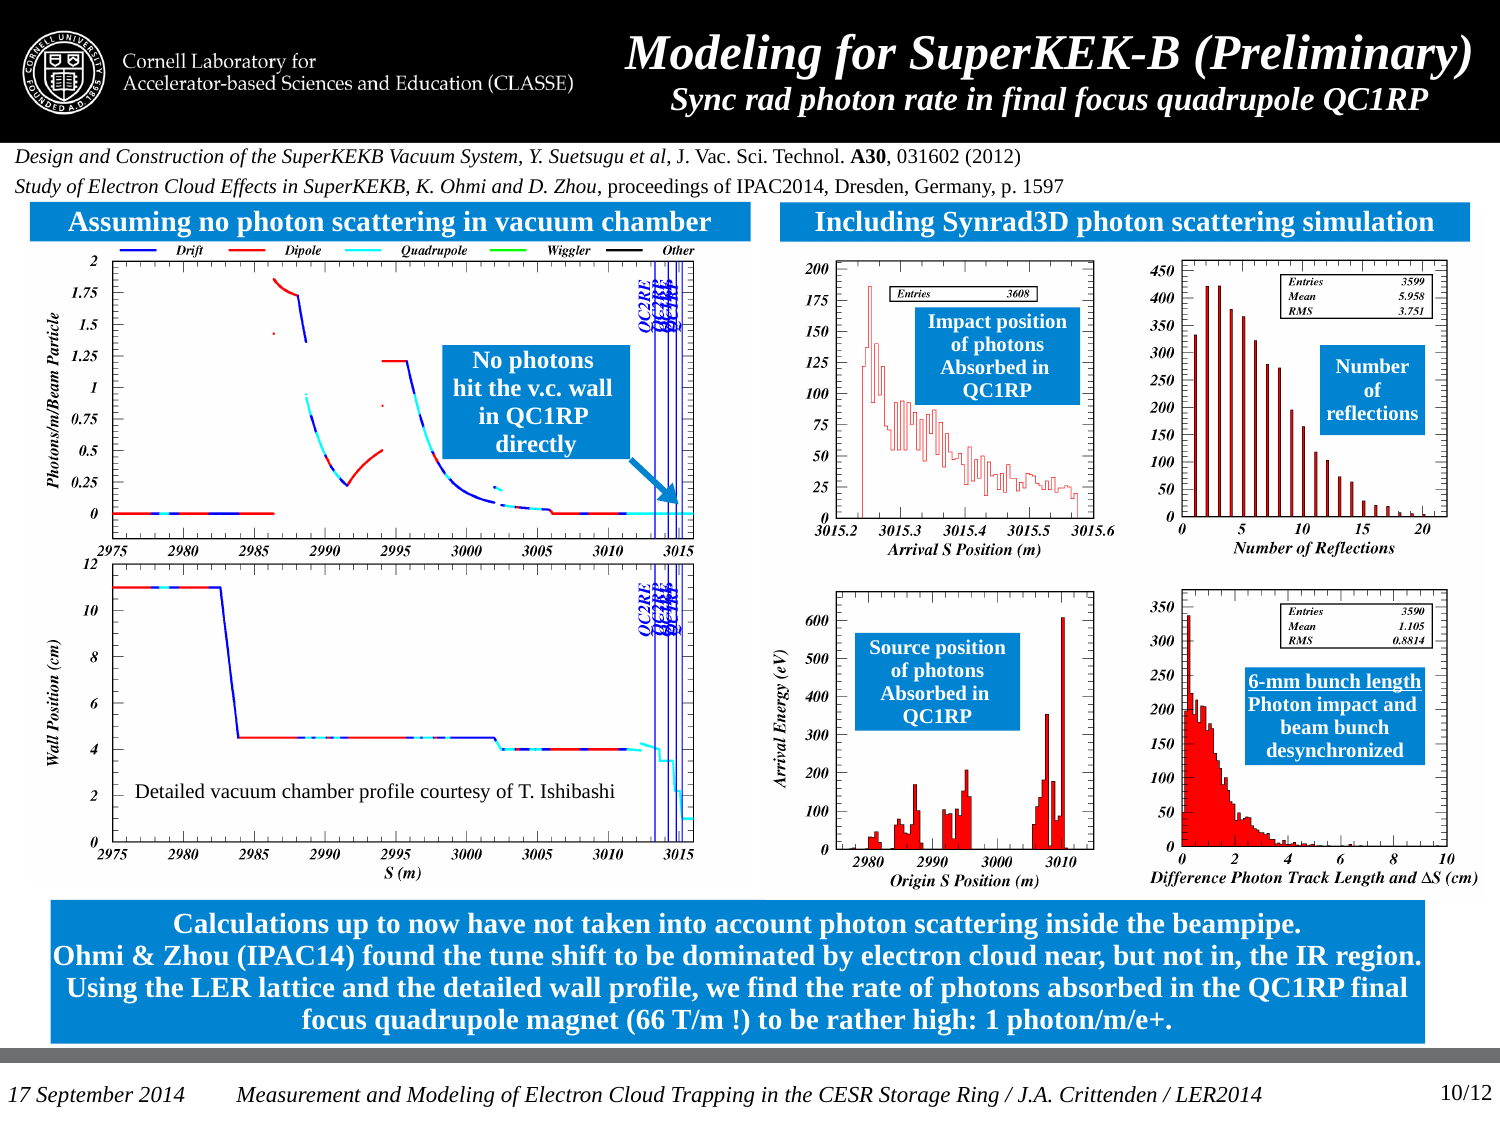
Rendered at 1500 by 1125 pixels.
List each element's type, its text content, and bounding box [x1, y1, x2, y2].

title Modeling for SuperKEK-B (Preliminary) Sync rad photon rate in final focus quadrupole QC1RP [600, 7, 1500, 136]
text_box No photons hit the v.c. wall in QC1RP directly [442, 345, 631, 460]
picture [1366, 136, 1500, 143]
text_box Number of reflections [1320, 345, 1426, 436]
picture [0, 0, 1500, 135]
text_box Impact position of photons Absorbed in QC1RP [915, 307, 1081, 405]
text_box Design and Construction of the SuperKEKB Vacuum System, Y. Suetsugu et al, J. Vac. Sci. Technol. A30, 031602 (2012) [0, 135, 1366, 164]
text_box Source position of photons Absorbed in QC1RP [855, 632, 1021, 731]
text_box Detailed vacuum chamber profile courtesy of T. Ishibashi [120, 770, 646, 811]
text_box Study of Electron Cloud Effects in SuperKEKB, K. Ohmi and D. Zhou, proceedings of IPAC2014, Dresden, Germany, p. 1597 [0, 164, 1366, 205]
picture [30, 242, 751, 886]
picture [765, 209, 1486, 901]
text_box 6-mm bunch length Photon impact and beam bunch desynchronized [1245, 667, 1426, 766]
text_box Calculations up to now have not taken into account photon scattering inside the beampipe. Ohmi & Zhou (IPAC14) found the tune shift to be dominated by electron cloud near, but not in, the IR region. Using the LER lattice and the detailed wall profile, we find the rate of photons absorbed in the QC1RP final focus quadrupole magnet (66 T/m !) to be rather high: 1 photon/m/e+. [50, 899, 1426, 1044]
text_box Including Synrad3D photon scattering simulation [780, 202, 1471, 242]
text_box Assuming no photon scattering in vacuum chamber [29, 205, 751, 242]
